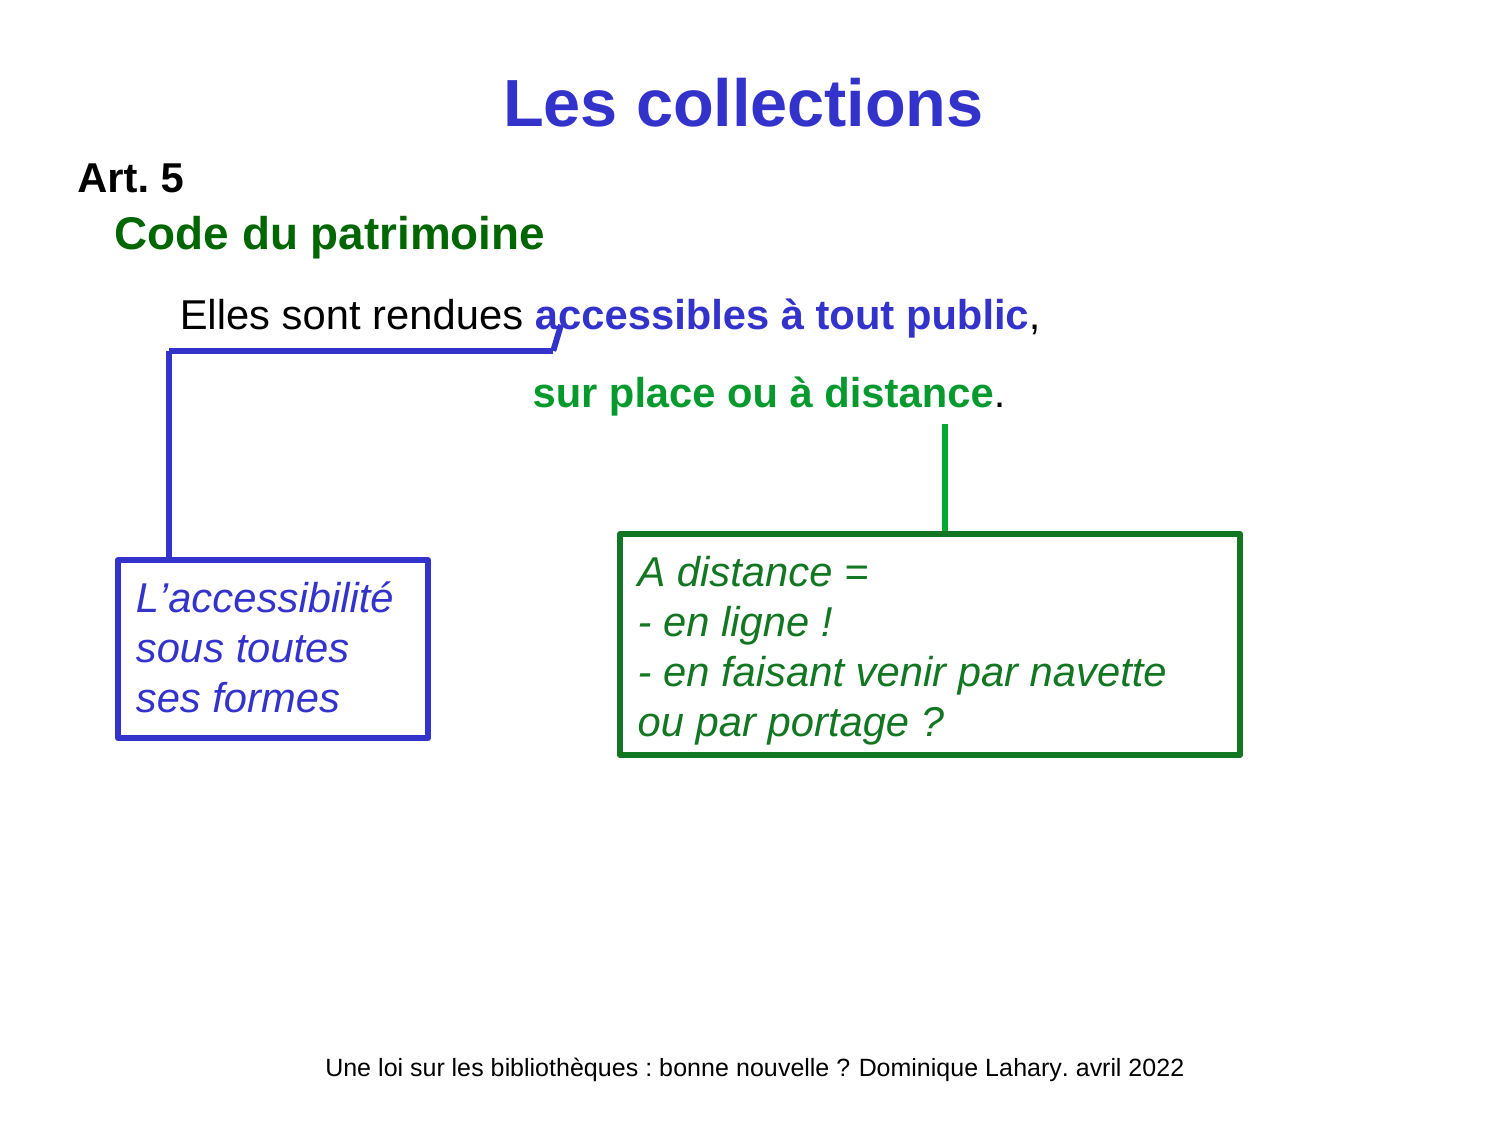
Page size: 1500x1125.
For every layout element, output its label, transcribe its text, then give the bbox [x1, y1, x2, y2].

text_box Art. 5 [62, 143, 294, 259]
text_box Code du patrimoine Elles sont rendues accessibles à tout public, sur place ou à distance. [100, 196, 1400, 425]
text_box Une loi sur les bibliothèques : bonne nouvelle ? Dominique Lahary. avril 2022 [55, 1044, 1456, 1120]
text_box L’accessibilité sous toutes ses formes [118, 560, 429, 739]
text_box A distance = - en ligne ! - en faisant venir par navette ou par portage ? [620, 533, 1241, 755]
text_box Les collections [49, 0, 1438, 200]
